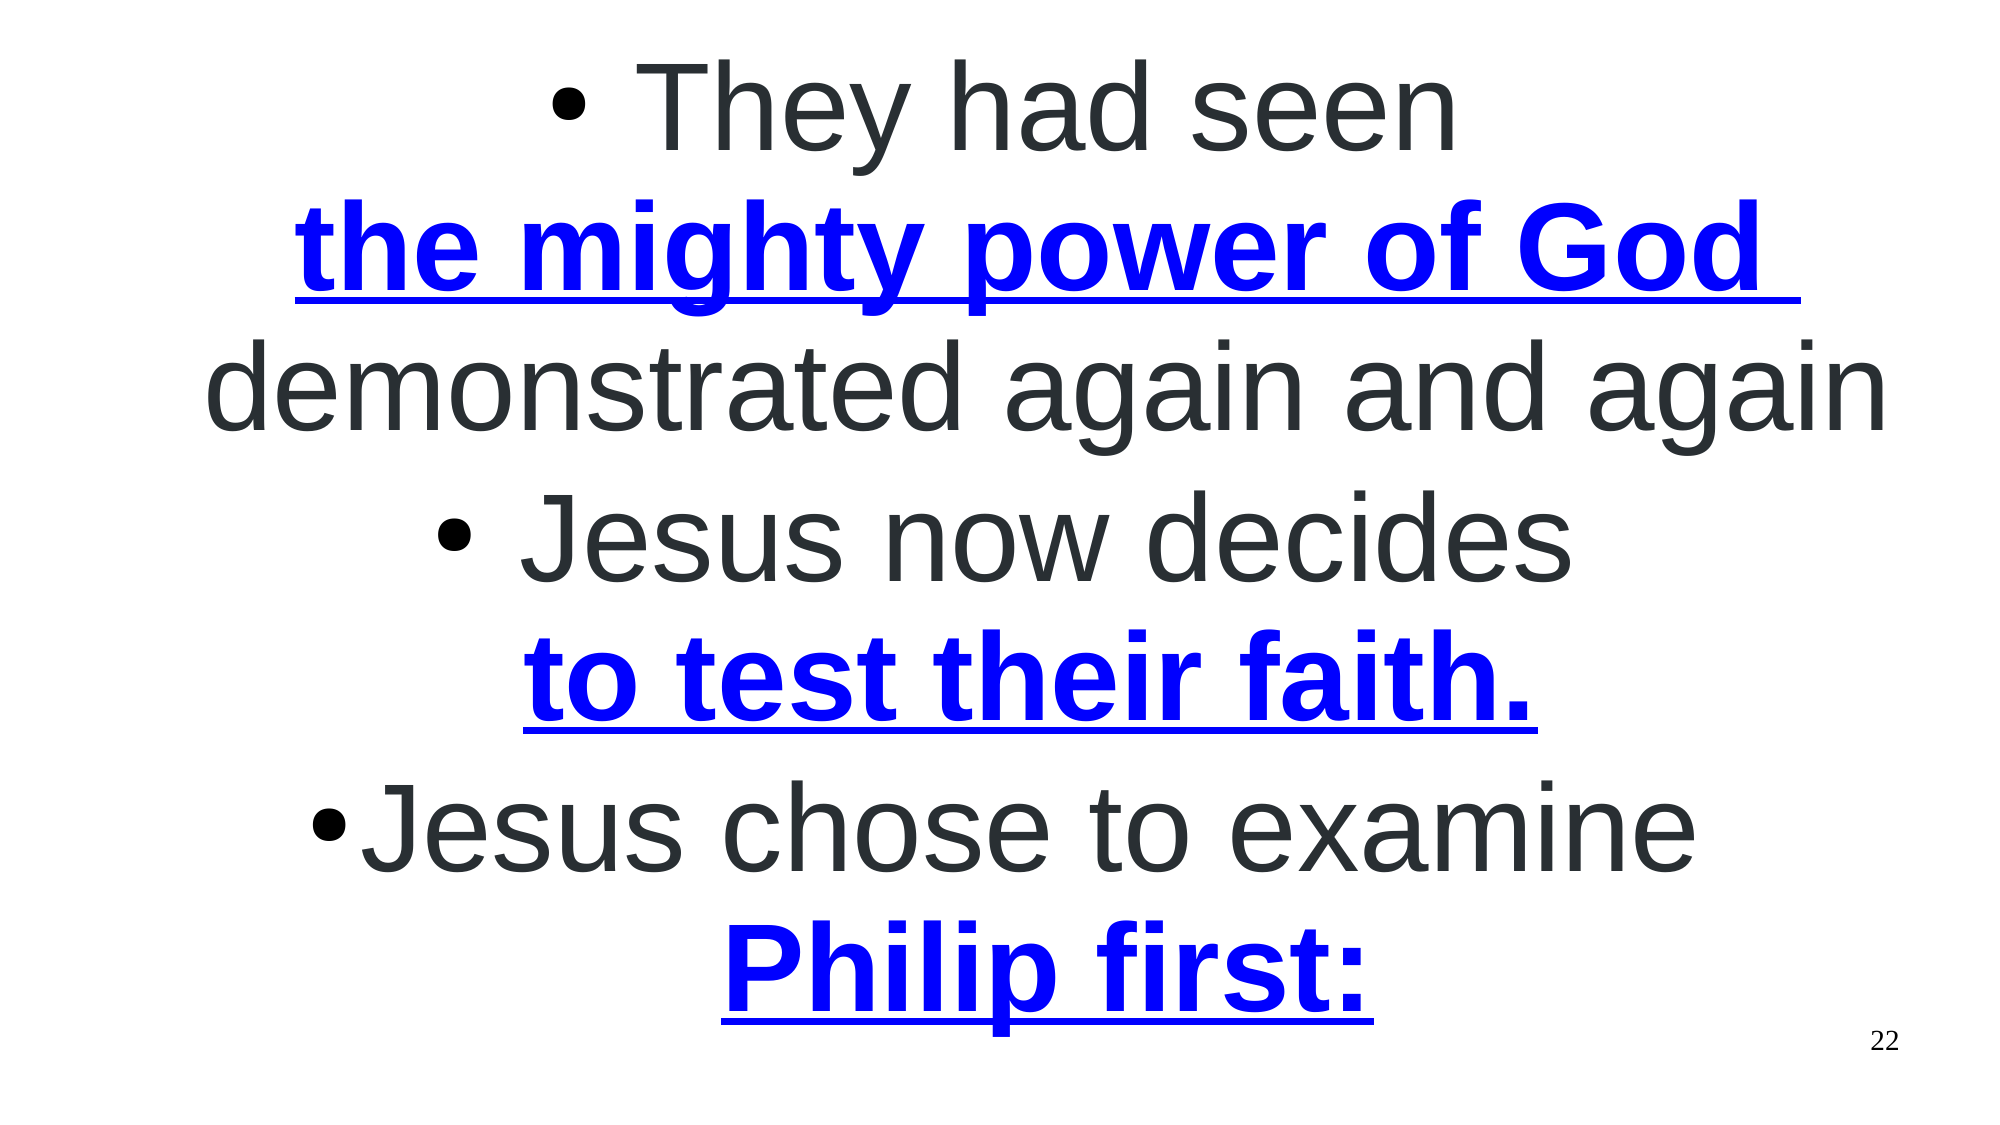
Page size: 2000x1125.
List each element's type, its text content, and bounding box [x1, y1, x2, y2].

list They had seen the mighty power of God demonstrated again and again Jesus now decides to test their faith. Jesus chose to examine Philip first: [37, 37, 1988, 1088]
